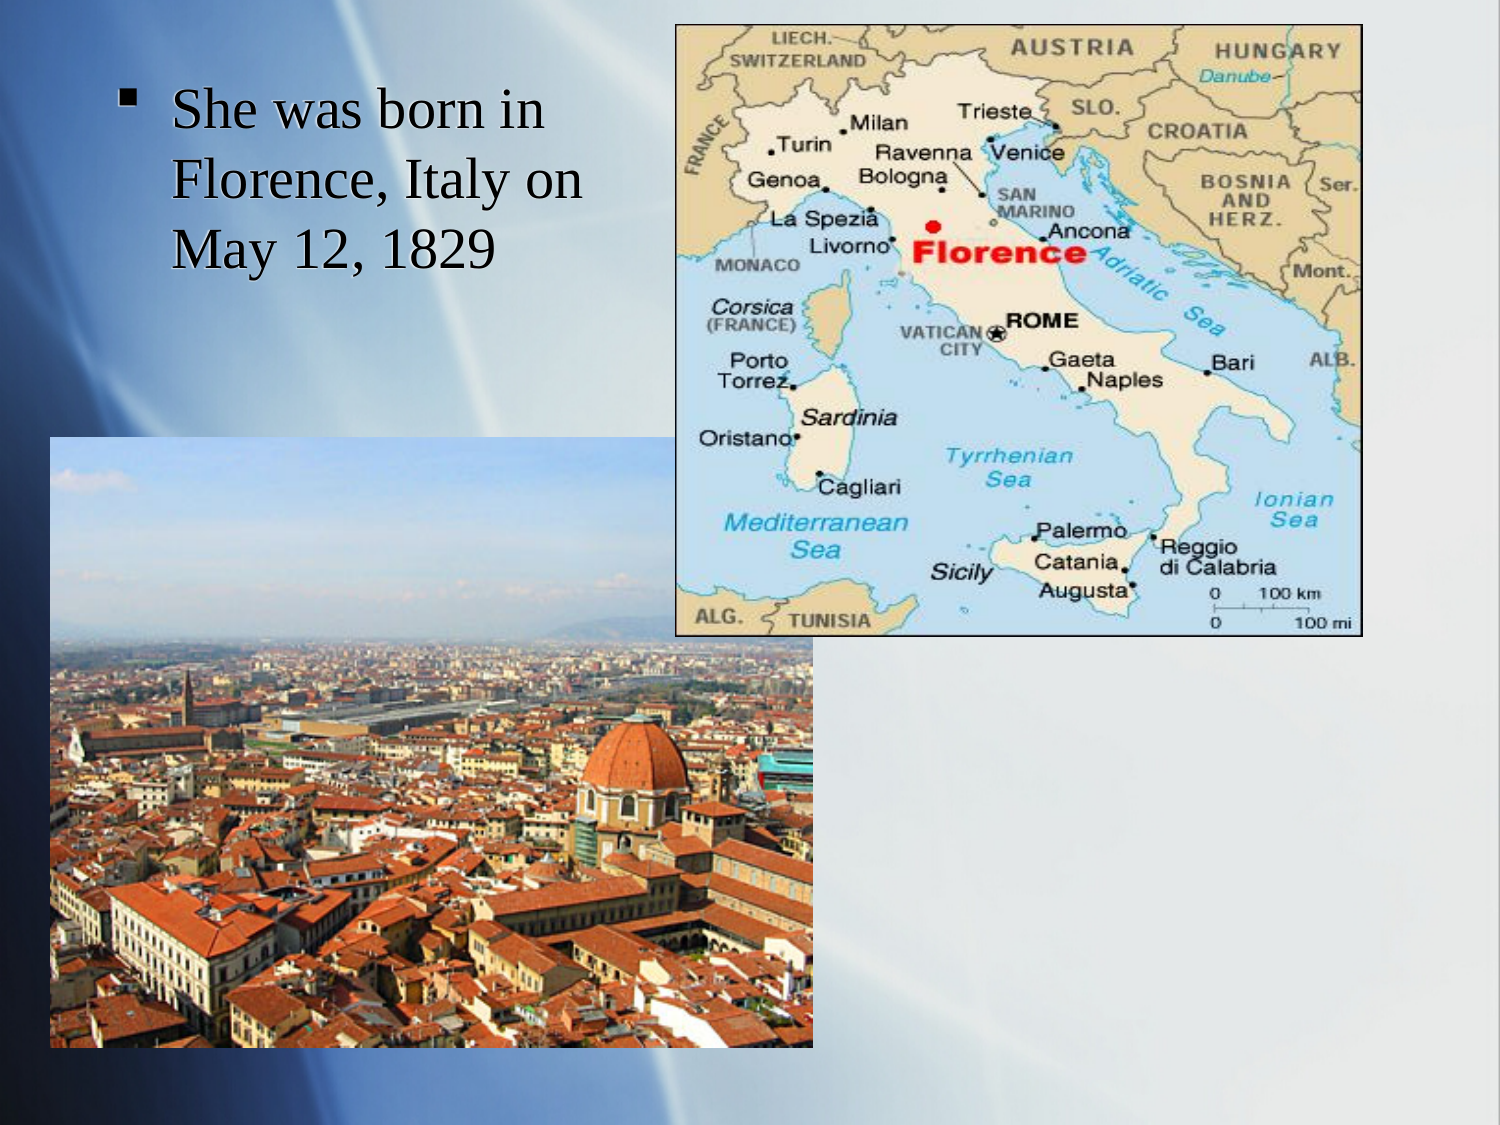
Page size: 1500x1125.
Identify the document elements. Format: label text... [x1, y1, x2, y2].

picture [0, 0, 1500, 1125]
list She was born in Florence, Italy on May 12, 1829 [99, 62, 675, 375]
